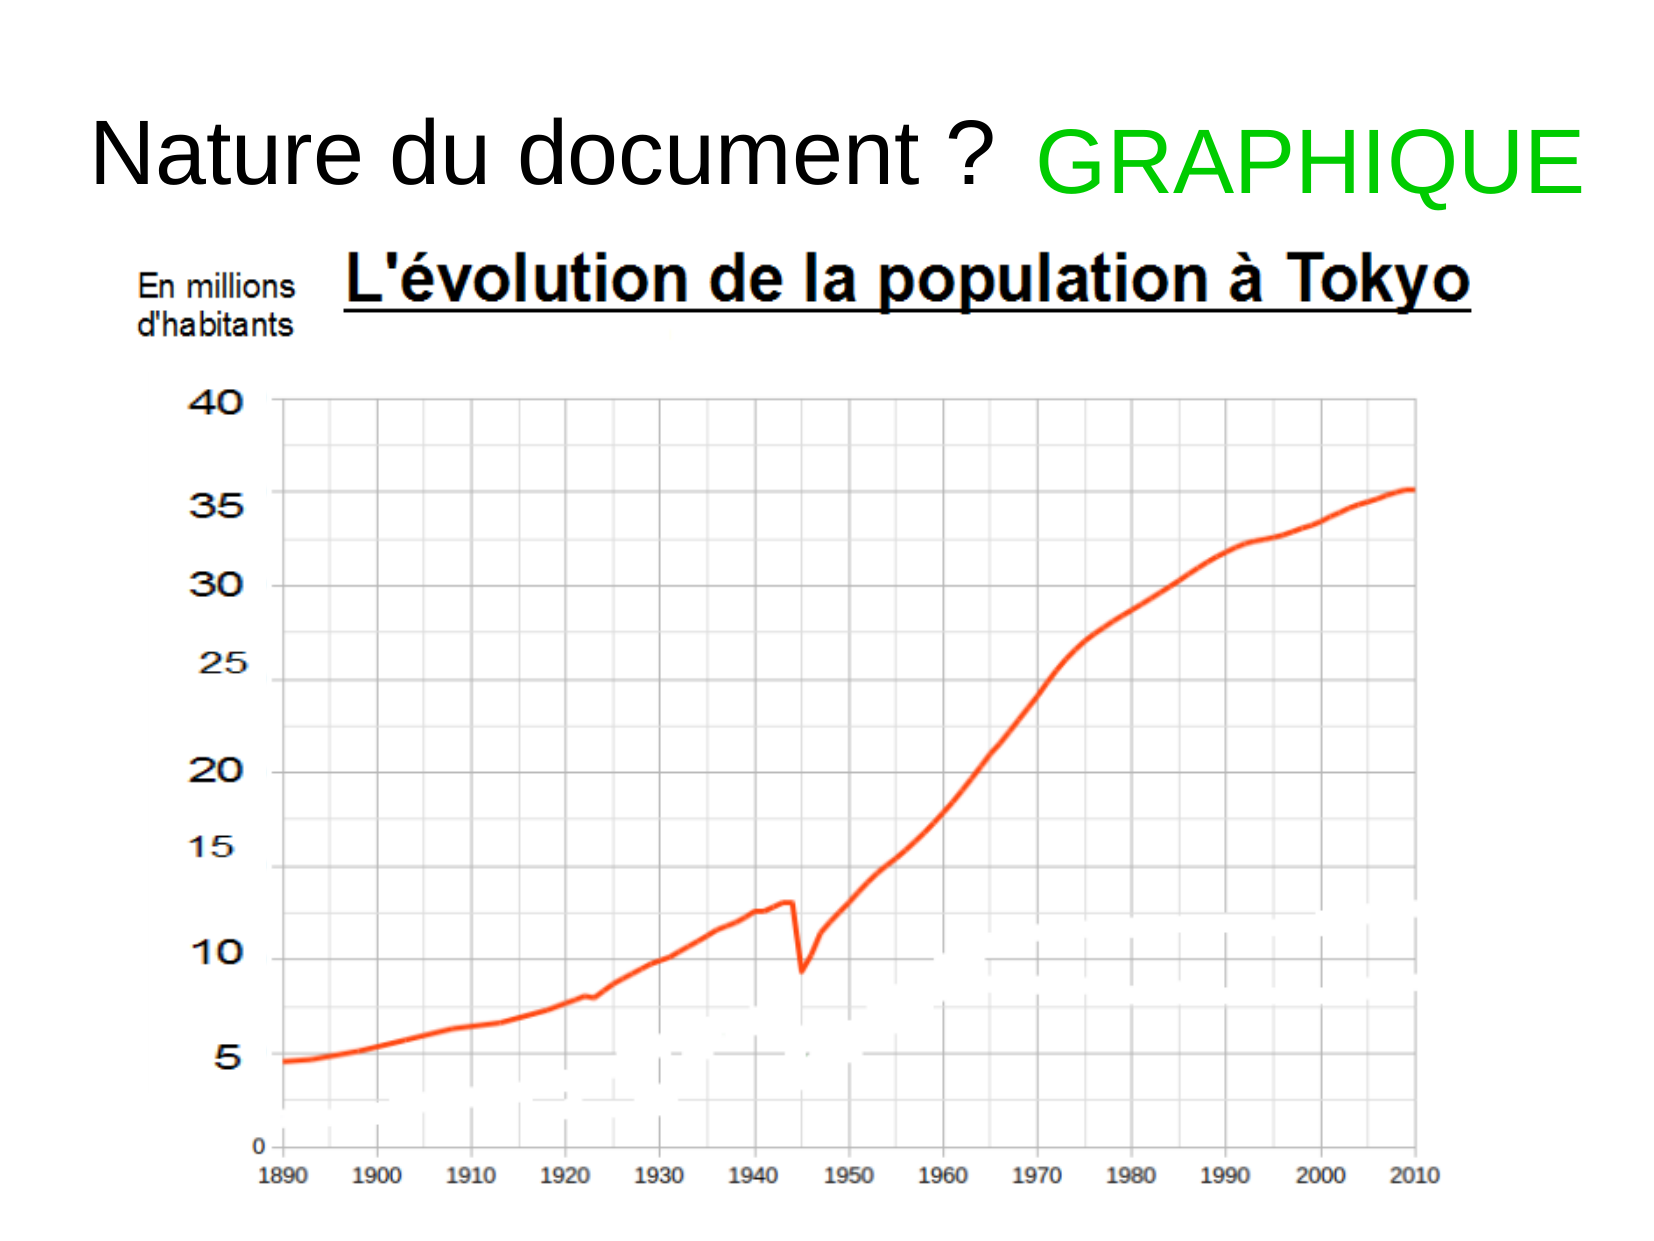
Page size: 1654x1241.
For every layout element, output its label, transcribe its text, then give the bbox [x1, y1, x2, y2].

title Nature du document ? [82, 49, 1004, 257]
text_box [88, 354, 266, 1093]
picture [118, 236, 1477, 1211]
title GRAPHIQUE [850, 58, 1654, 266]
